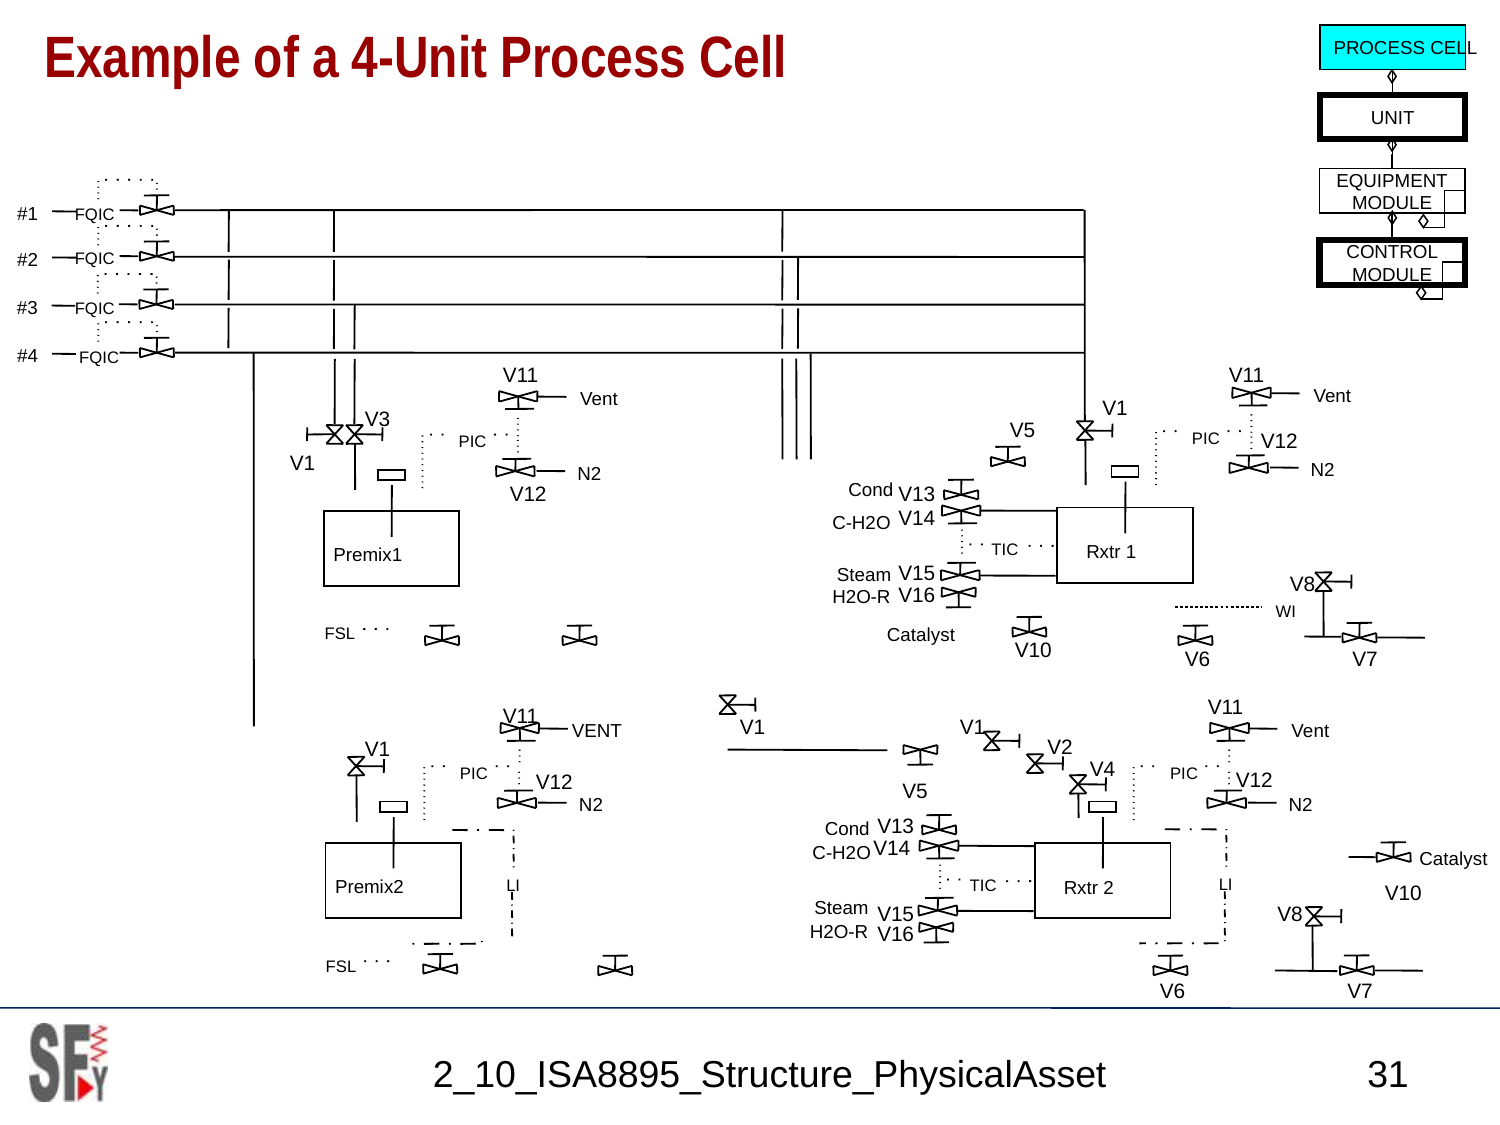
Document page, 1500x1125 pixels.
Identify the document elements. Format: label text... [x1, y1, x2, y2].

text_box V10 [999, 628, 1067, 670]
text_box [493, 459, 514, 466]
text_box N2 [1310, 457, 1335, 481]
text_box [520, 402, 539, 409]
text_box V1 [725, 706, 780, 747]
text_box Catalyst [886, 622, 956, 645]
text_box Cond [824, 816, 862, 839]
text_box V14 [858, 827, 925, 868]
text_box C-H2O [812, 840, 858, 864]
text_box V11 [1193, 686, 1258, 727]
text_box Premix1 [333, 542, 403, 566]
text_box N2 [578, 792, 603, 816]
text_box V11 [1214, 353, 1280, 395]
title Example of a 4-Unit Process Cell [29, 12, 1471, 138]
text_box [962, 563, 981, 570]
text_box Steam [836, 563, 883, 584]
text_box V12 [521, 761, 588, 802]
text_box N2 [1288, 792, 1313, 816]
text_box [323, 511, 460, 587]
text_box V1 [350, 728, 405, 769]
text_box #3 [16, 295, 38, 319]
text_box [1035, 842, 1171, 919]
text_box V13 [862, 805, 929, 846]
text_box V16 [883, 574, 950, 615]
text_box [929, 899, 937, 905]
text_box V15 [883, 552, 950, 574]
text_box [1111, 466, 1139, 477]
text_box PIC [1191, 427, 1220, 448]
text_box [325, 842, 461, 919]
text_box V16 [862, 913, 929, 954]
text_box Vent [580, 387, 619, 410]
text_box Steam [814, 895, 862, 919]
text_box V1 [945, 706, 1000, 747]
text_box EQUIPMENT MODULE [1445, 191, 1465, 214]
text_box LI [1218, 873, 1233, 894]
text_box [1229, 398, 1250, 405]
text_box [1226, 455, 1247, 462]
text_box V1 [275, 442, 330, 483]
text_box TIC [969, 874, 997, 895]
text_box N2 [577, 461, 602, 485]
text_box V8 [1262, 893, 1318, 934]
text_box V14 [883, 497, 950, 538]
text_box V6 [1170, 637, 1225, 679]
text_box Rxtr 1 [1086, 540, 1137, 563]
text_box V12 [1246, 420, 1313, 461]
text_box UNIT [1320, 94, 1466, 140]
text_box [378, 469, 406, 481]
text_box V4 [1074, 747, 1130, 789]
text_box V5 [995, 409, 1051, 450]
text_box Catalyst [1419, 847, 1488, 870]
text_box V1 [1087, 387, 1143, 428]
text_box V11 [488, 353, 554, 395]
text_box VENT [571, 718, 622, 742]
text_box V6 [1145, 970, 1201, 1011]
text_box FQIC [79, 347, 120, 368]
text_box FQIC [74, 204, 115, 225]
text_box [517, 459, 536, 466]
text_box #1 [17, 201, 39, 225]
text_box V10 [1370, 871, 1437, 912]
text_box H2O-R [832, 584, 883, 607]
text_box V7 [1337, 637, 1393, 679]
text_box [1204, 790, 1221, 798]
text_box [950, 516, 960, 522]
text_box V7 [1332, 970, 1388, 1011]
text_box #4 [17, 343, 39, 367]
text_box FQIC [74, 297, 115, 318]
slide_number <numéro> [1352, 1034, 1490, 1103]
text_box [379, 801, 407, 813]
text_box PIC [458, 430, 487, 452]
text_box [497, 736, 519, 741]
text_box CONTROL MODULE [1319, 240, 1465, 285]
text_box H2O-R [809, 919, 862, 943]
text_box V8 [1275, 563, 1330, 604]
text_box PIC [1169, 762, 1199, 783]
text_box [925, 851, 938, 858]
text_box V3 [350, 397, 405, 439]
text_box V15 [862, 893, 929, 913]
text_box [939, 898, 959, 905]
text_box V5 [887, 770, 943, 811]
picture [29, 1023, 108, 1102]
text_box [950, 564, 959, 570]
text_box FSL [324, 623, 356, 644]
text_box [494, 790, 516, 798]
text_box FSL [325, 955, 357, 976]
text_box PROCESS CELL [1320, 24, 1466, 70]
text_box [496, 402, 517, 409]
text_box V13 [883, 472, 950, 497]
text_box PIC [460, 762, 489, 783]
text_box Cond [848, 477, 883, 500]
text_box V11 [488, 695, 554, 736]
text_box [521, 736, 541, 741]
text_box LI [506, 874, 521, 895]
text_box TIC [991, 539, 1019, 560]
footer 2_10_ISA8895_Structure_PhysicalAsset [417, 1034, 1352, 1103]
text_box [1253, 398, 1273, 405]
text_box #2 [17, 247, 39, 271]
text_box FQIC [74, 248, 115, 269]
text_box V2 [1032, 726, 1088, 767]
text_box V12 [1221, 759, 1288, 800]
text_box [941, 851, 960, 858]
text_box C-H2O [832, 510, 883, 533]
text_box [1089, 801, 1117, 813]
text_box [1057, 507, 1193, 583]
text_box Premix2 [334, 874, 405, 897]
text_box Vent [1291, 718, 1330, 742]
text_box WI [1275, 604, 1297, 621]
text_box [1231, 734, 1250, 741]
text_box V12 [495, 472, 562, 514]
text_box Vent [1313, 383, 1352, 407]
text_box [963, 516, 982, 523]
text_box Rxtr 2 [1063, 875, 1115, 898]
text_box [1206, 734, 1228, 741]
text_box EQUIPMENT MODULE [1319, 168, 1465, 214]
